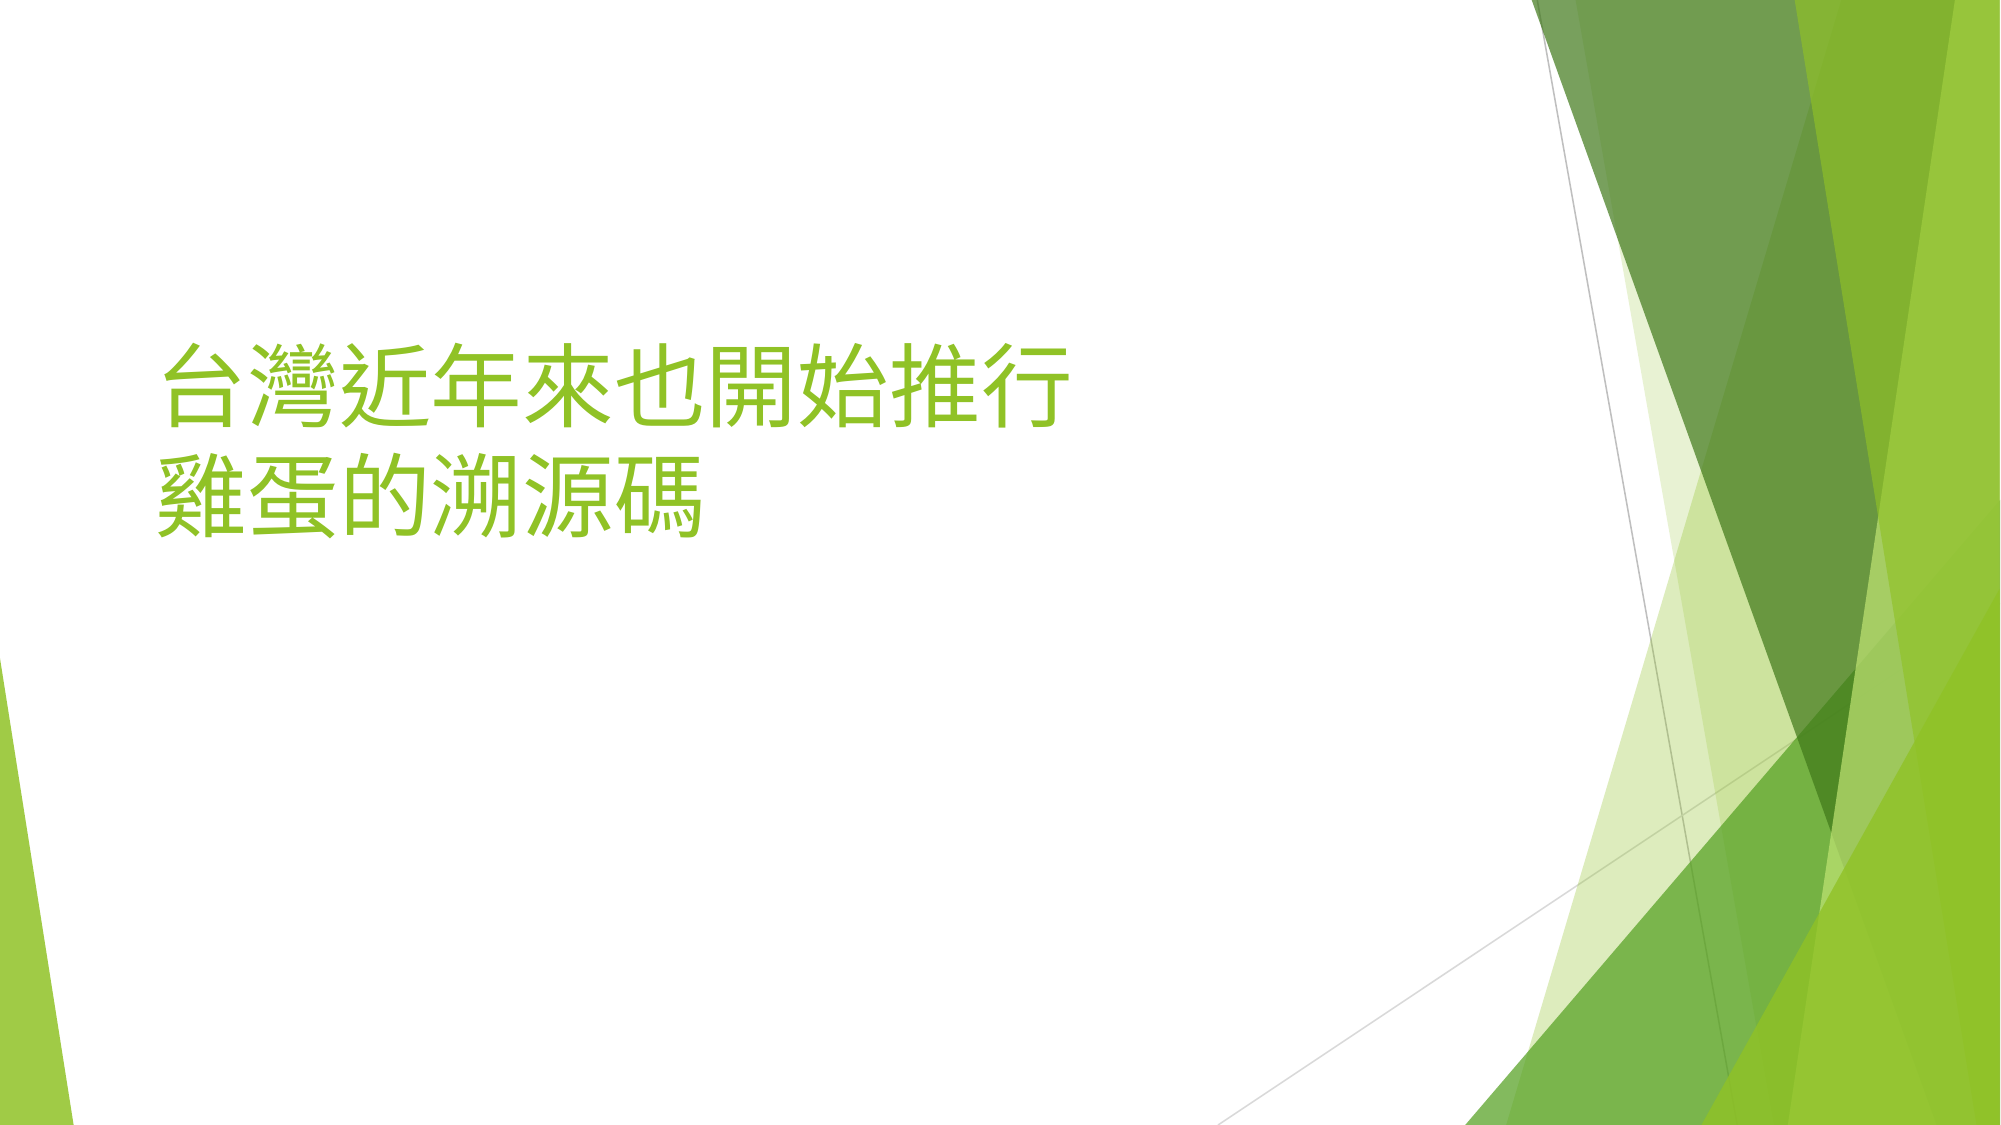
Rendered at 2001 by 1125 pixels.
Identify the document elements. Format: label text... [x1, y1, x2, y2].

title 台灣近年來也開始推行 雞蛋的溯源碼 [140, 321, 1606, 662]
